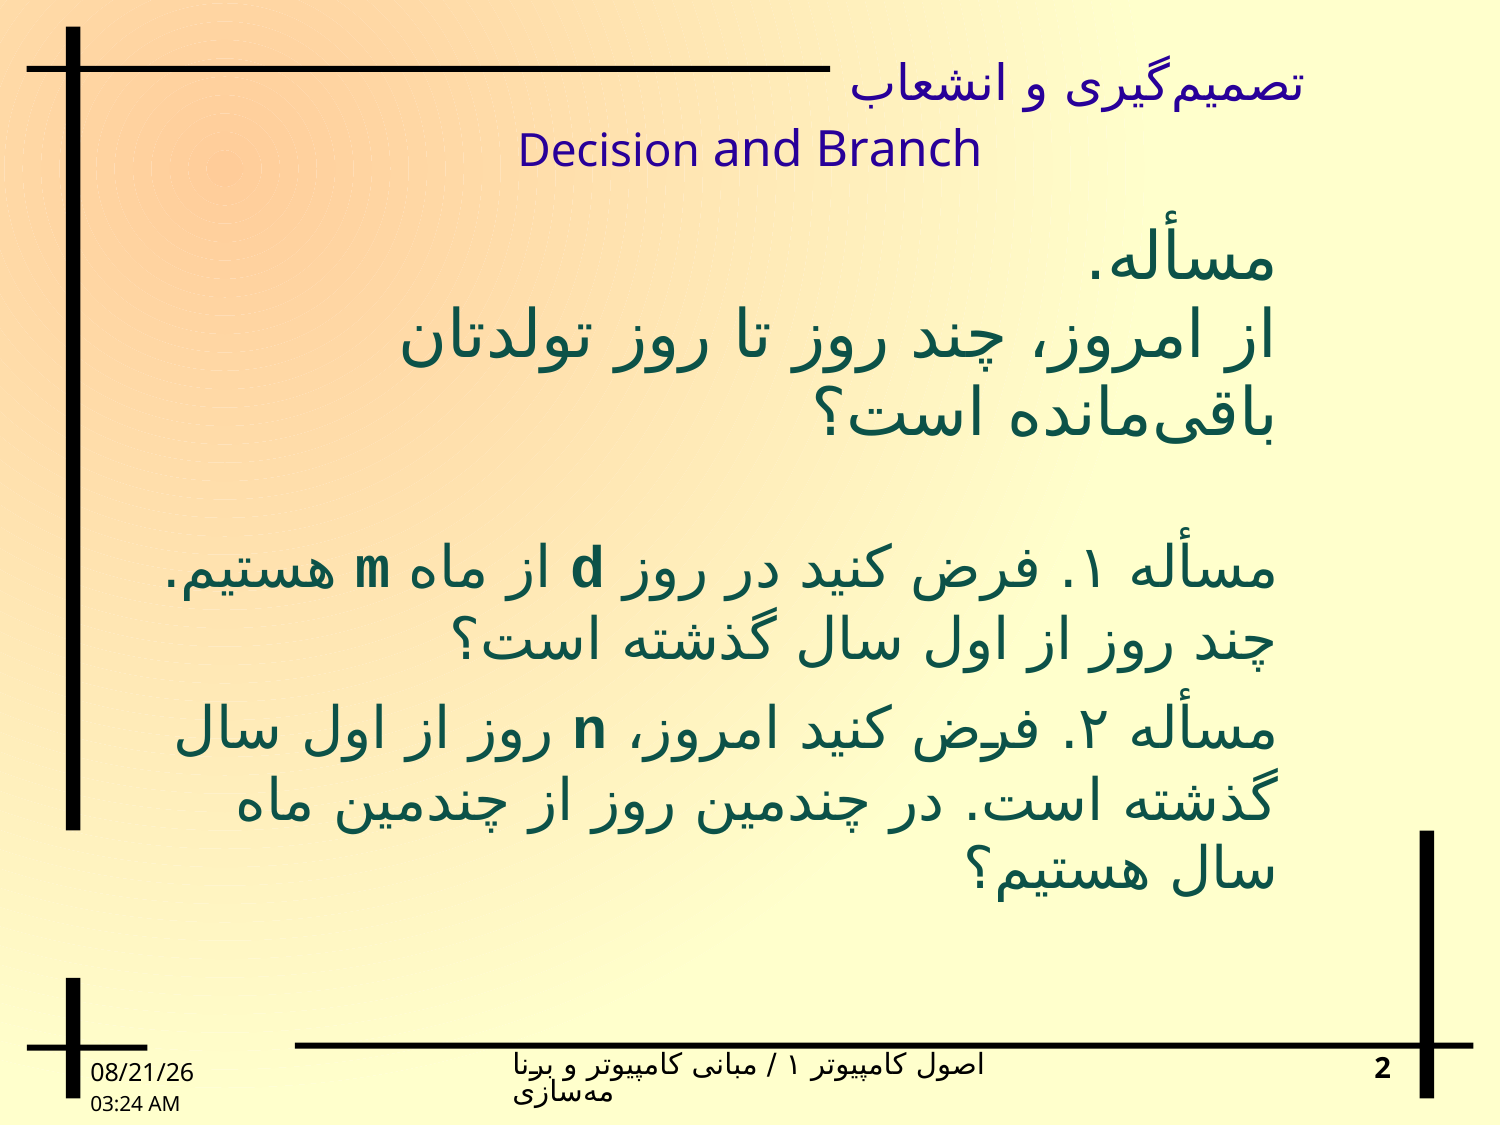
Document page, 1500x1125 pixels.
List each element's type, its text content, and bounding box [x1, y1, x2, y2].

list مسأله ۱. فرض کنید در روز d از ماه m هستیم. چند روز از اول سال گذشته است؟ مسأله ۲. فرض کنید امروز، n روز از اول سال گذشته است. در چندمین روز از چندمین ماه سال هستیم؟ [156, 533, 1332, 920]
list مسأله. از امروز، چند روز تا روز تولدتان باقی‌مانده است؟ [156, 217, 1332, 427]
title تصمیم‌گیری و انشعاب Decision and Branch [109, 57, 1391, 178]
